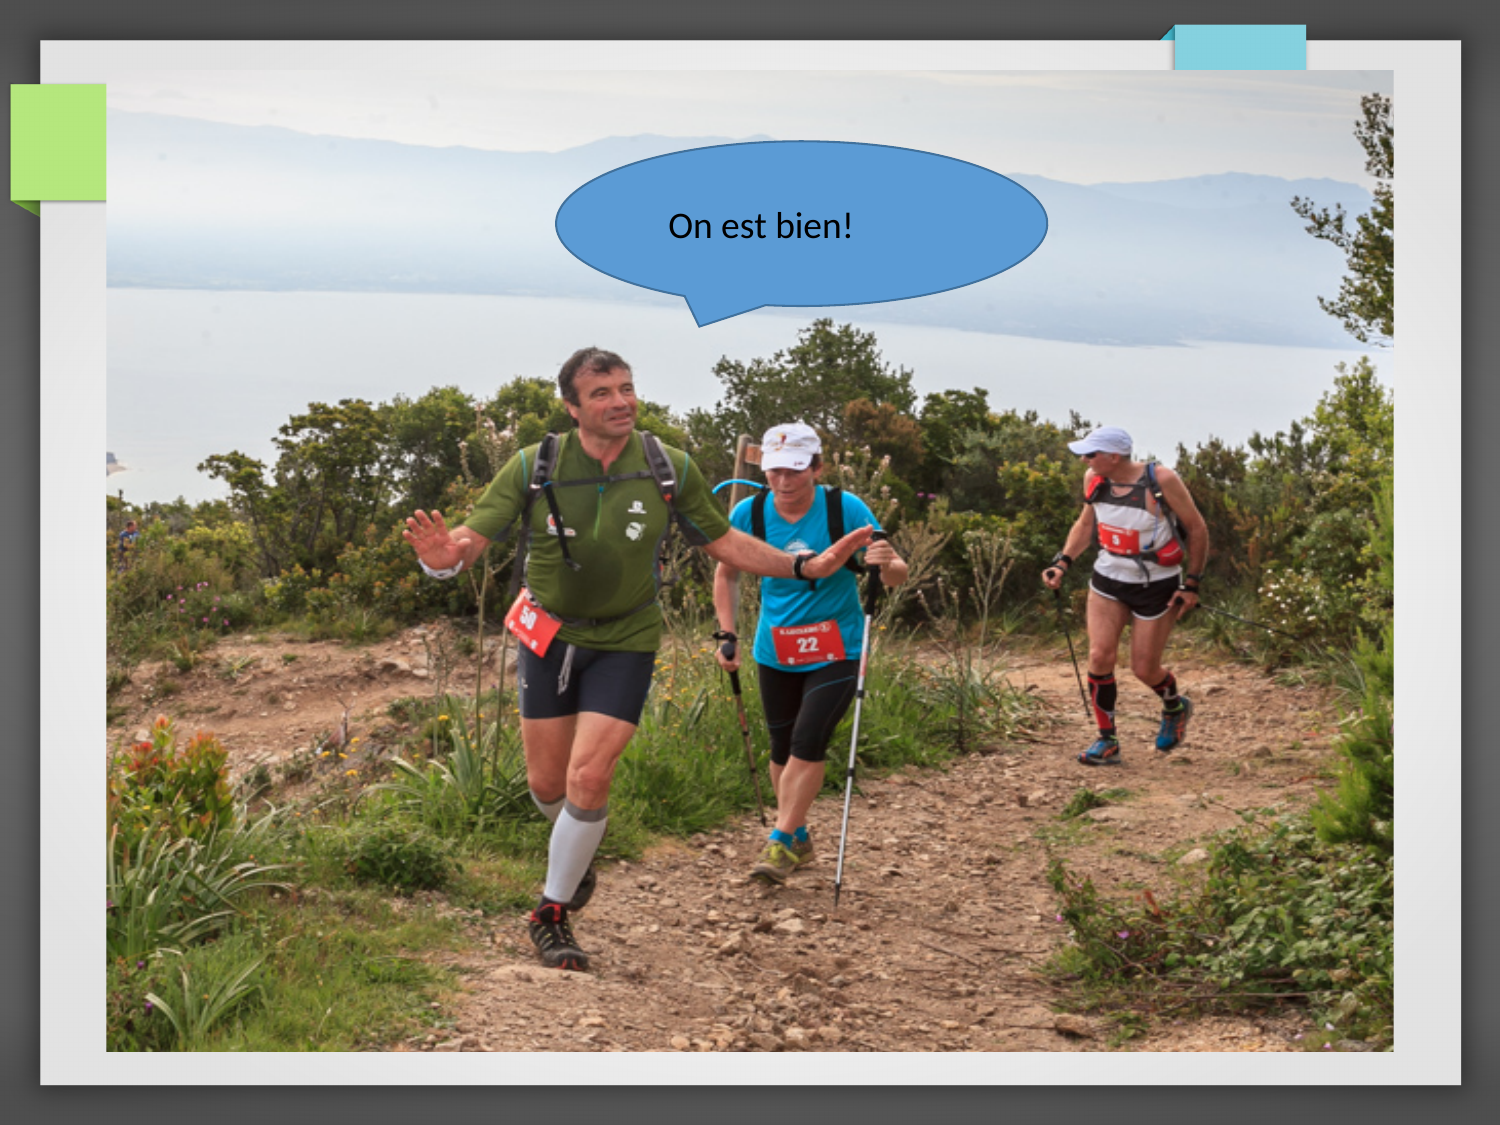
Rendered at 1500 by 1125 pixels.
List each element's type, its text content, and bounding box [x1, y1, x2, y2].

text_box On est bien! [653, 193, 1085, 254]
picture [0, 0, 1500, 1125]
text_box [556, 141, 1030, 327]
